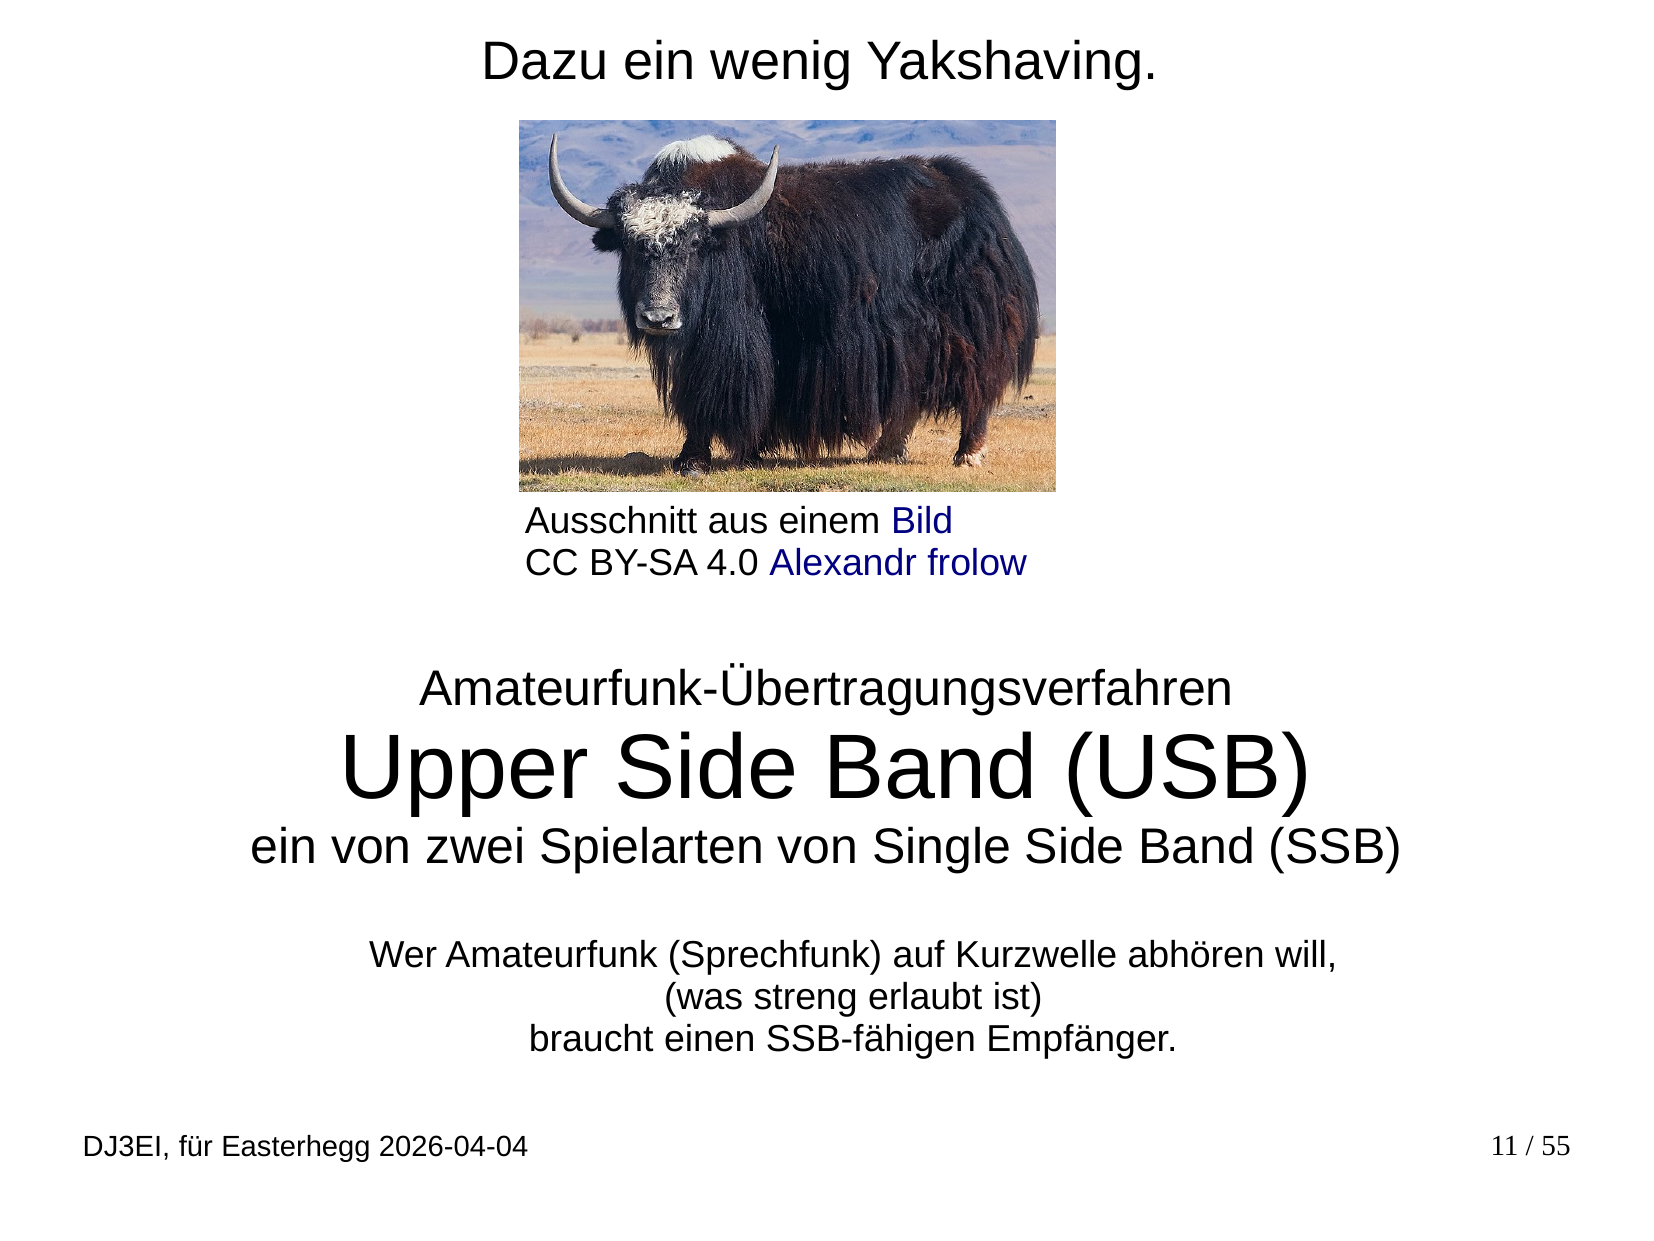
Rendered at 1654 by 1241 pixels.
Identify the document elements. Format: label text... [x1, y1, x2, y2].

text_box Ausschnitt aus einem Bild CC BY-SA 4.0 Alexandr frolow [510, 491, 1043, 591]
picture [519, 120, 1056, 492]
text_box Wer Amateurfunk (Sprechfunk) auf Kurzwelle abhören will, (was streng erlaubt ist) braucht einen SSB-fähigen Empfänger. [353, 926, 1354, 1068]
title Amateurfunk-Übertragungsverfahren Upper Side Band (USB) ein von zwei Spielarten von Single Side Band (SSB) [82, 659, 1571, 874]
text_box Dazu ein wenig Yakshaving. [467, 22, 1174, 99]
